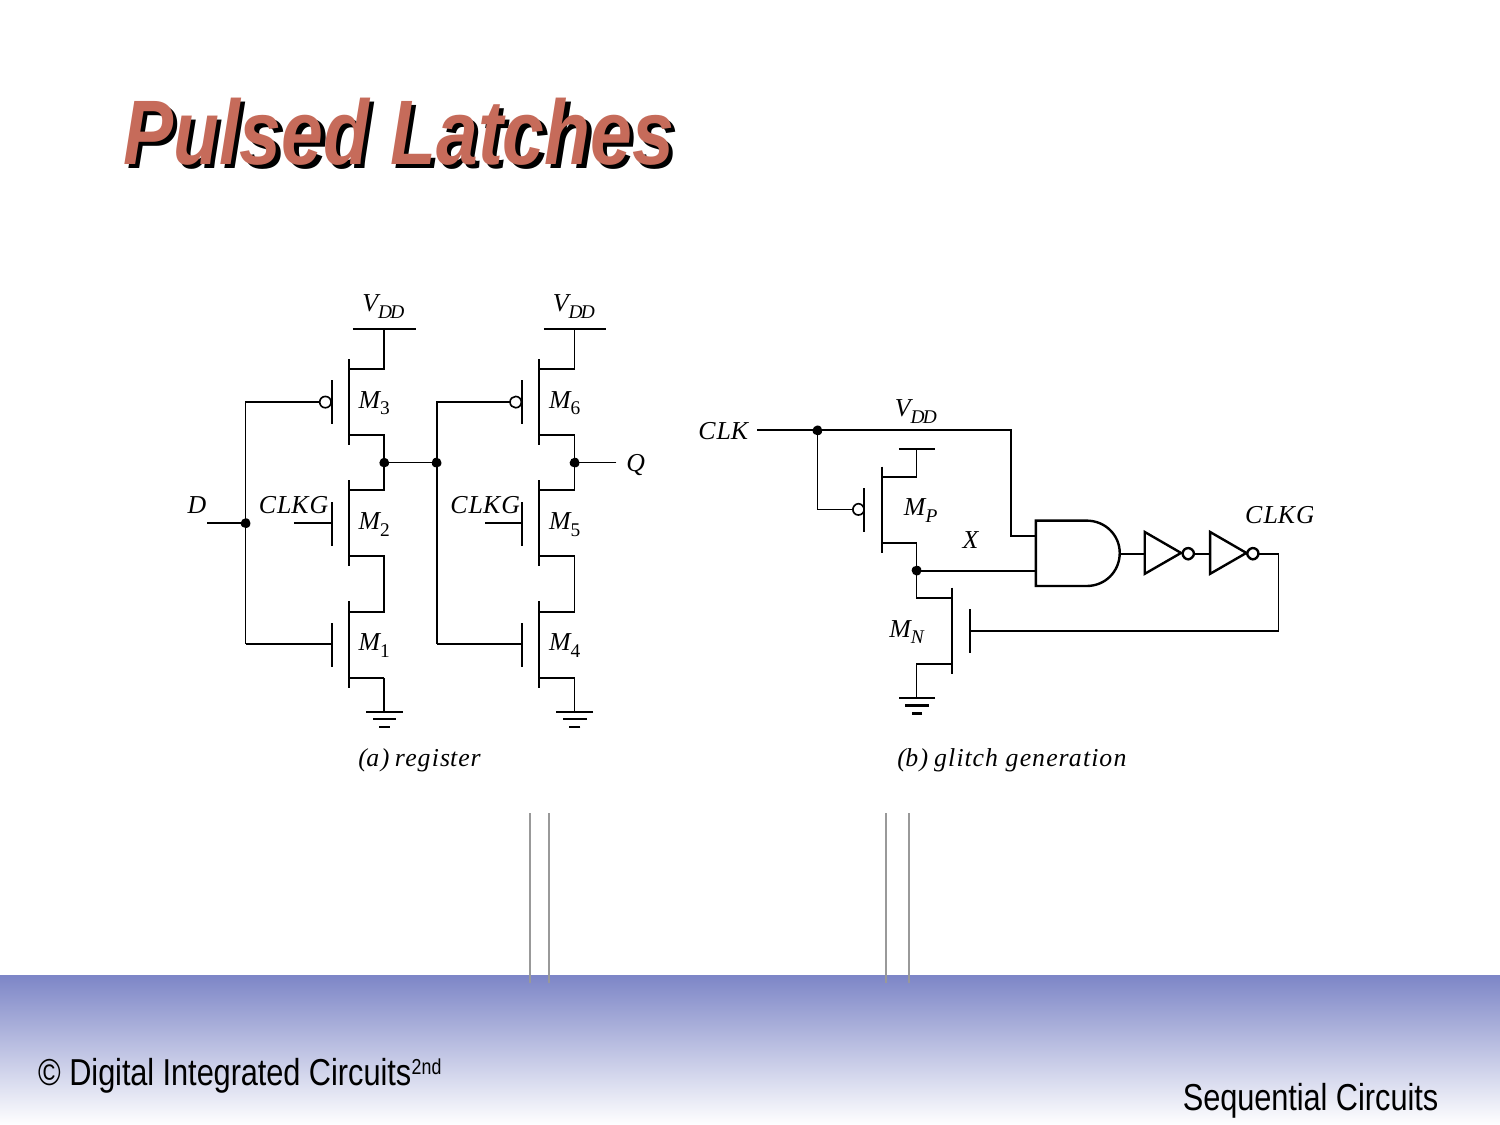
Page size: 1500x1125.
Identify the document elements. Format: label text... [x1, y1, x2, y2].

title Pulsed Latches [108, 65, 1384, 190]
picture [187, 287, 1313, 1031]
